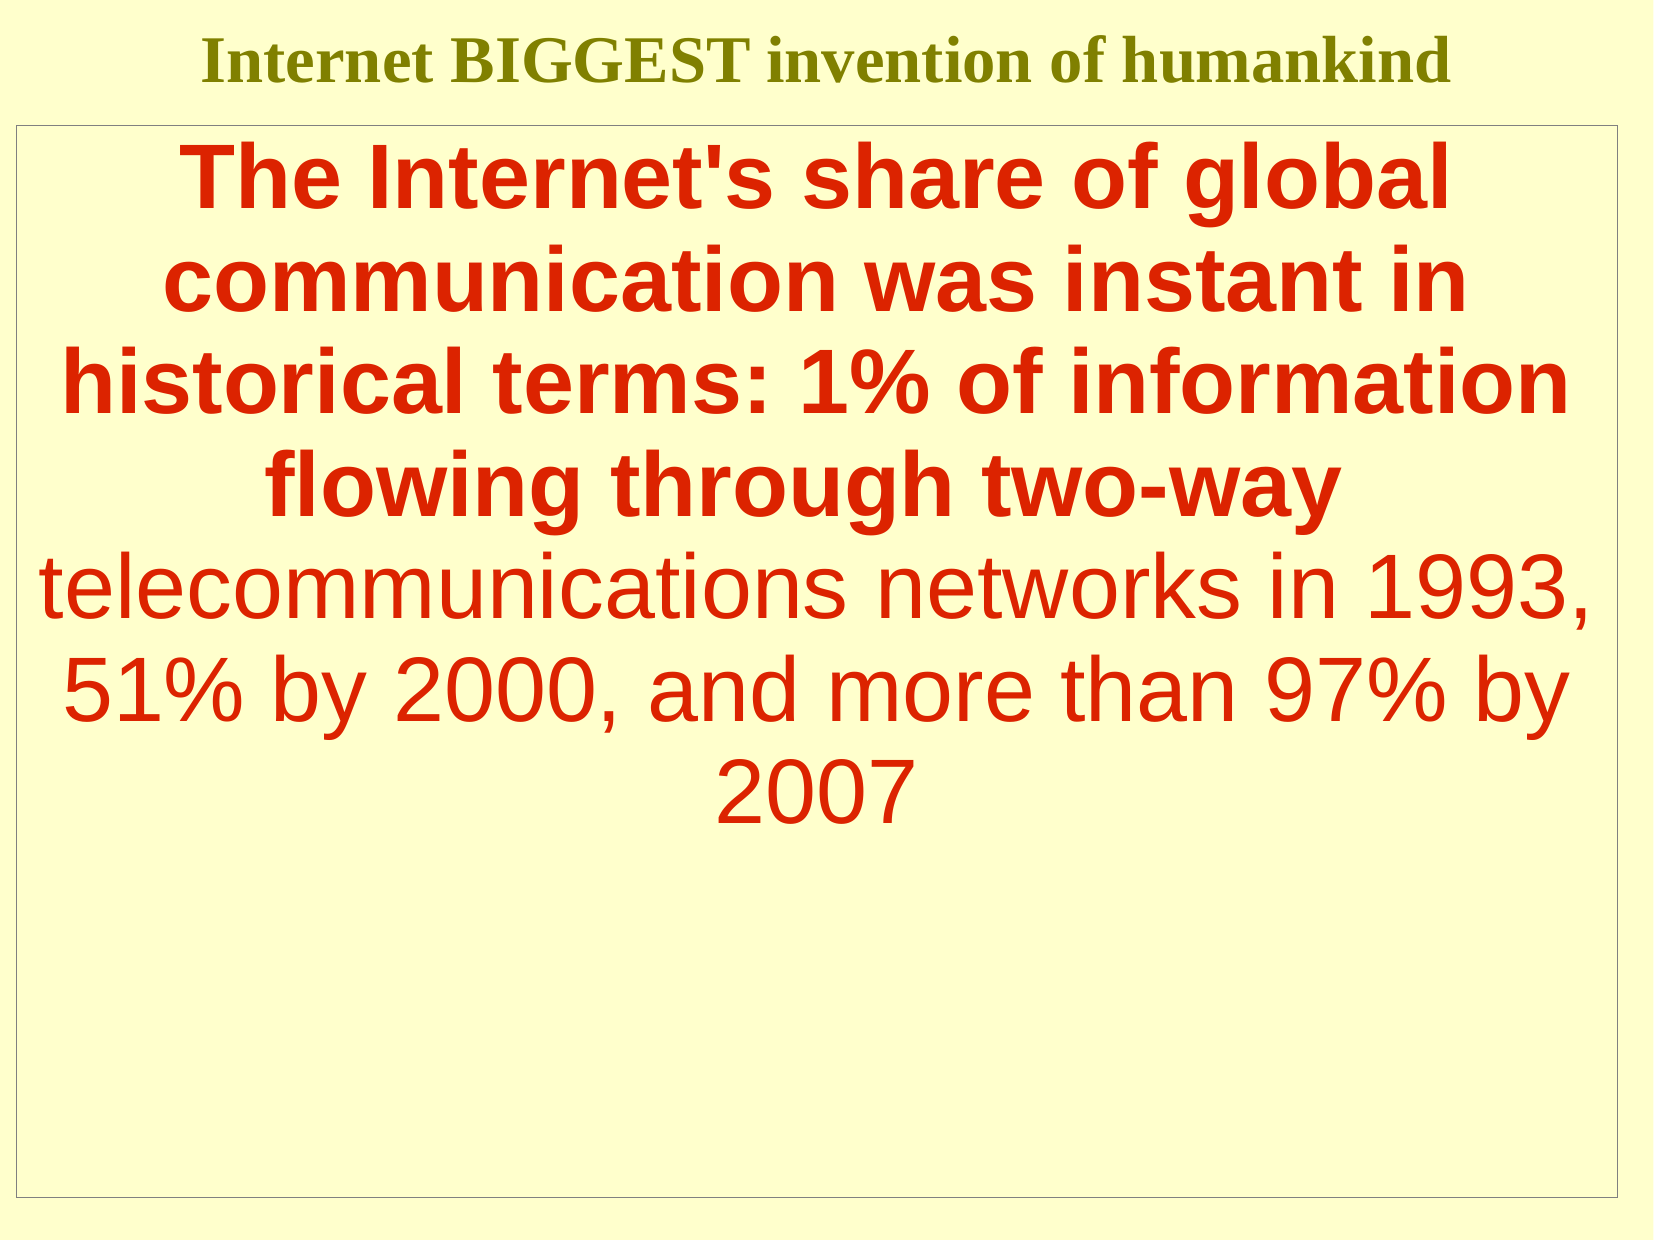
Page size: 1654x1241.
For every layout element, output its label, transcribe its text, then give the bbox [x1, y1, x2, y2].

title Internet BIGGEST invention of humankind [82, 8, 1571, 113]
list The Internet's share of global communication was instant in historical terms: 1% of information flowing through two-way telecommunications networks in 1993, 51% by 2000, and more than 97% by 2007 [16, 125, 1618, 1198]
